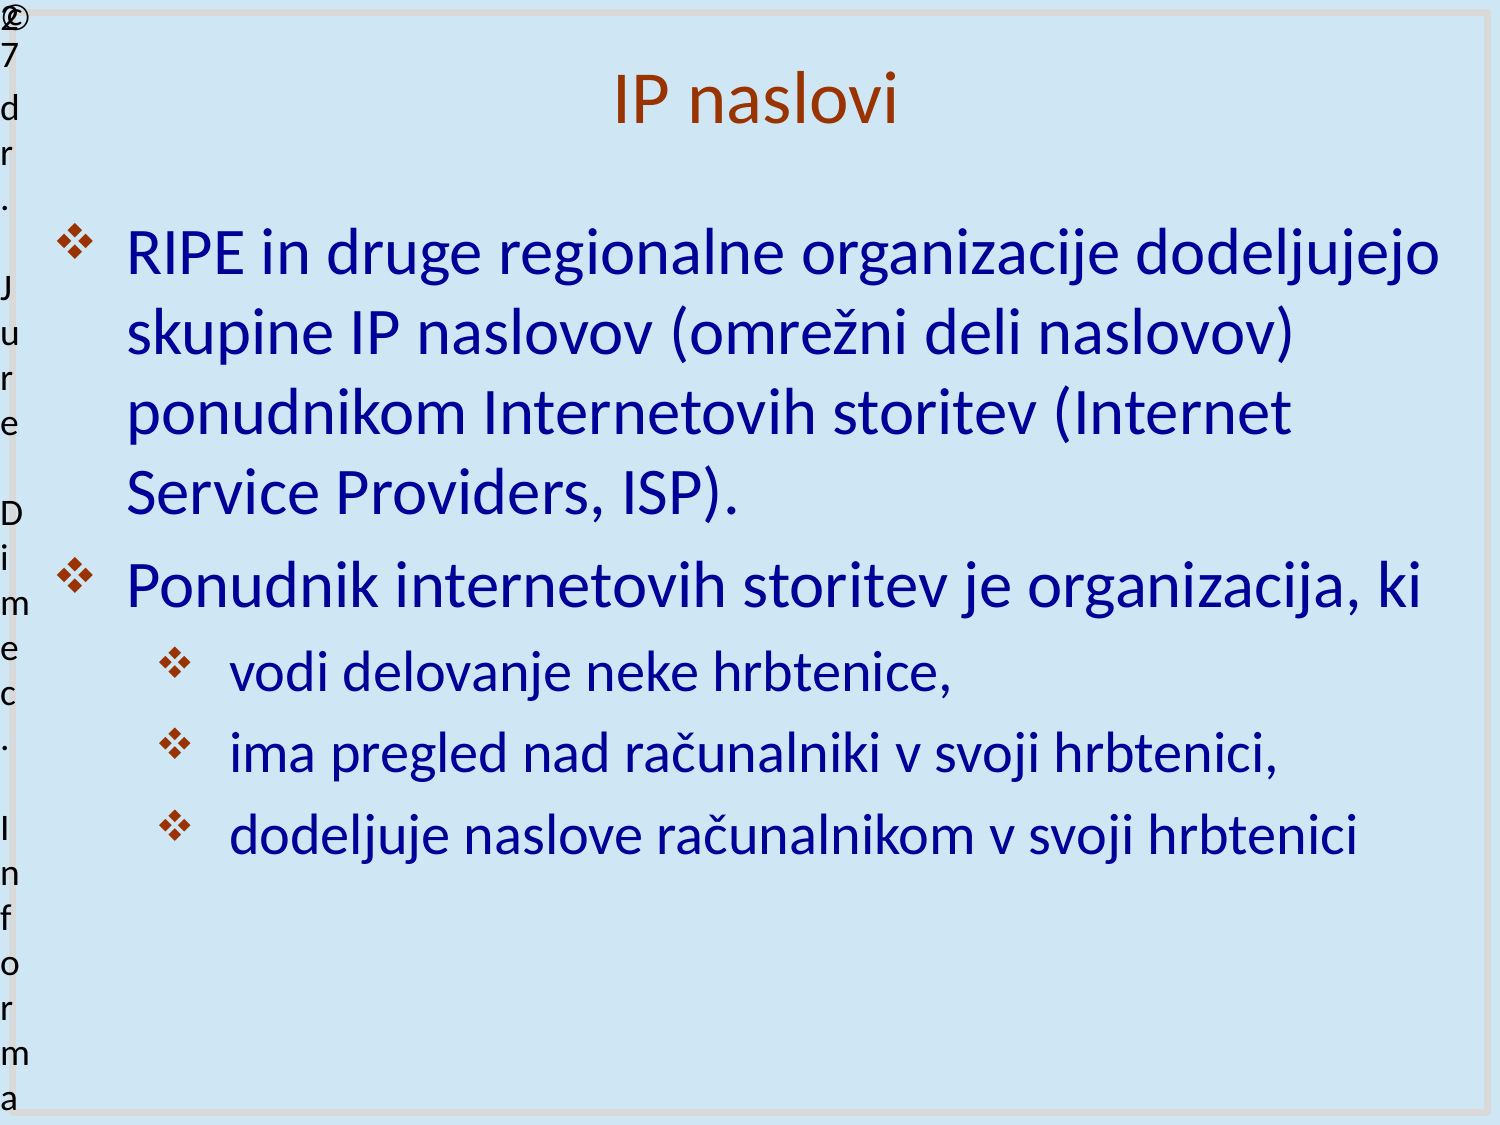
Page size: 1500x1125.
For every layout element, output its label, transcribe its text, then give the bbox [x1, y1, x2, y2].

title IP naslovi [37, 37, 1475, 150]
list RIPE in druge regionalne organizacije dodeljujejo skupine IP naslovov (omrežni deli naslovov) ponudnikom Internetovih storitev (Internet Service Providers, ISP). Ponudnik internetovih storitev je organizacija, ki vodi delovanje neke hrbtenice, ima pregled nad računalniki v svoji hrbtenici, dodeljuje naslove računalnikom v svoji hrbtenici [37, 200, 1475, 1050]
